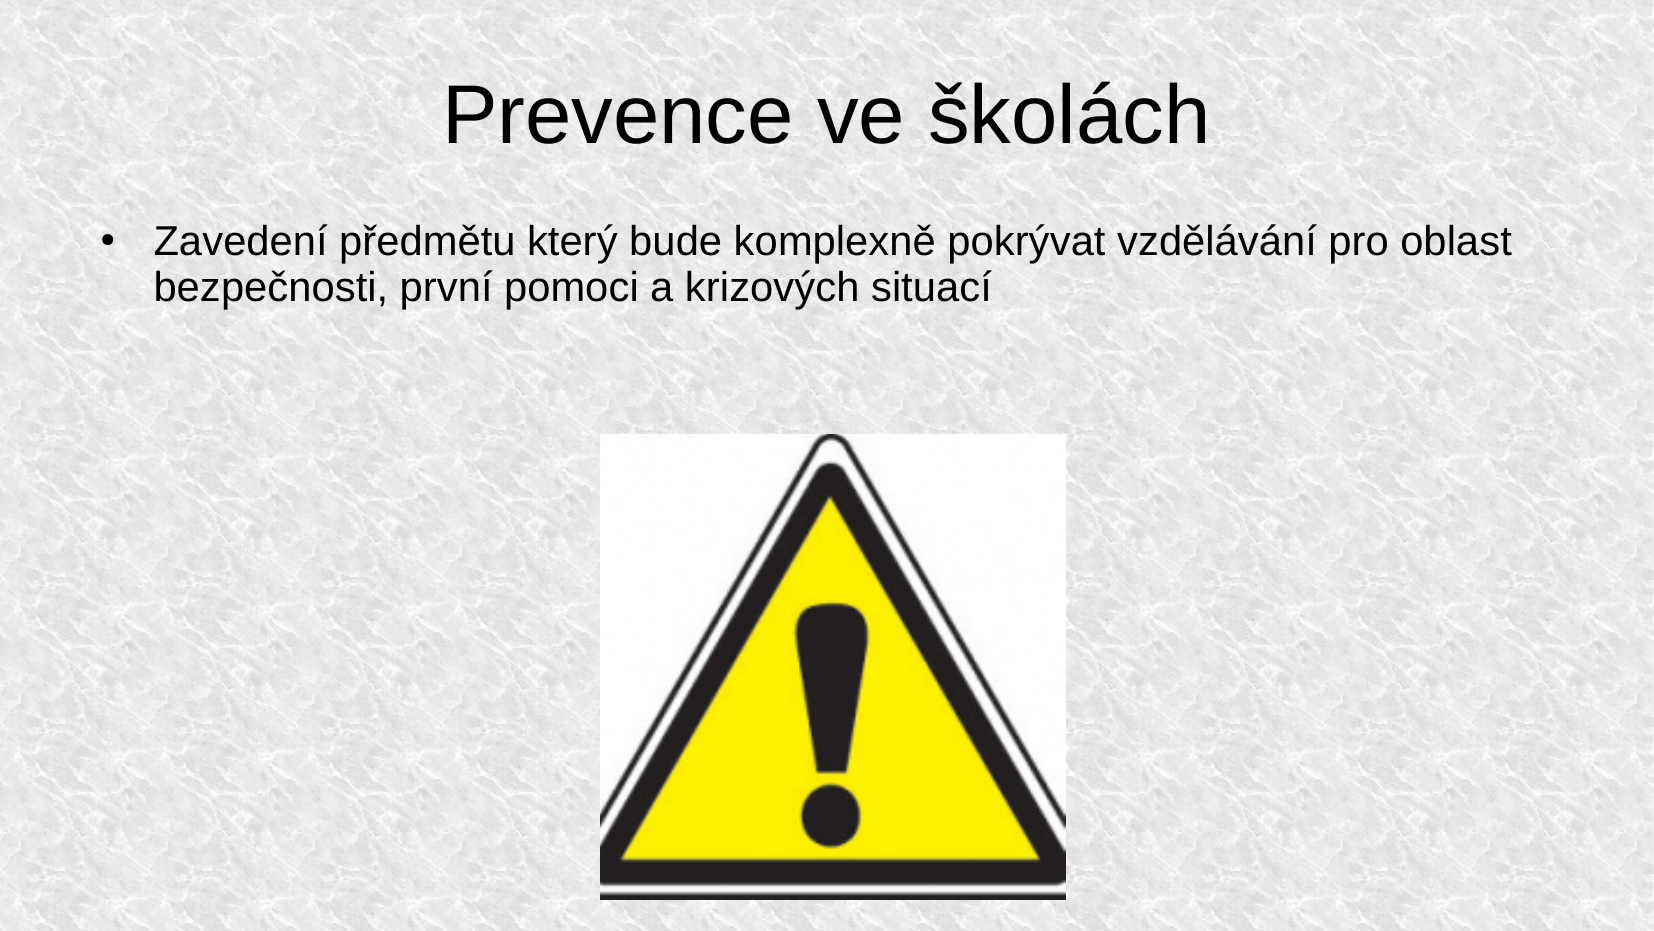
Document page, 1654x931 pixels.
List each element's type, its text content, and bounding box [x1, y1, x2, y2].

list Zavedení předmětu který bude komplexně pokrývat vzdělávání pro oblast bezpečnosti, první pomoci a krizových situací [82, 217, 1571, 758]
title Prevence ve školách [82, 37, 1571, 193]
picture [0, 0, 1654, 931]
